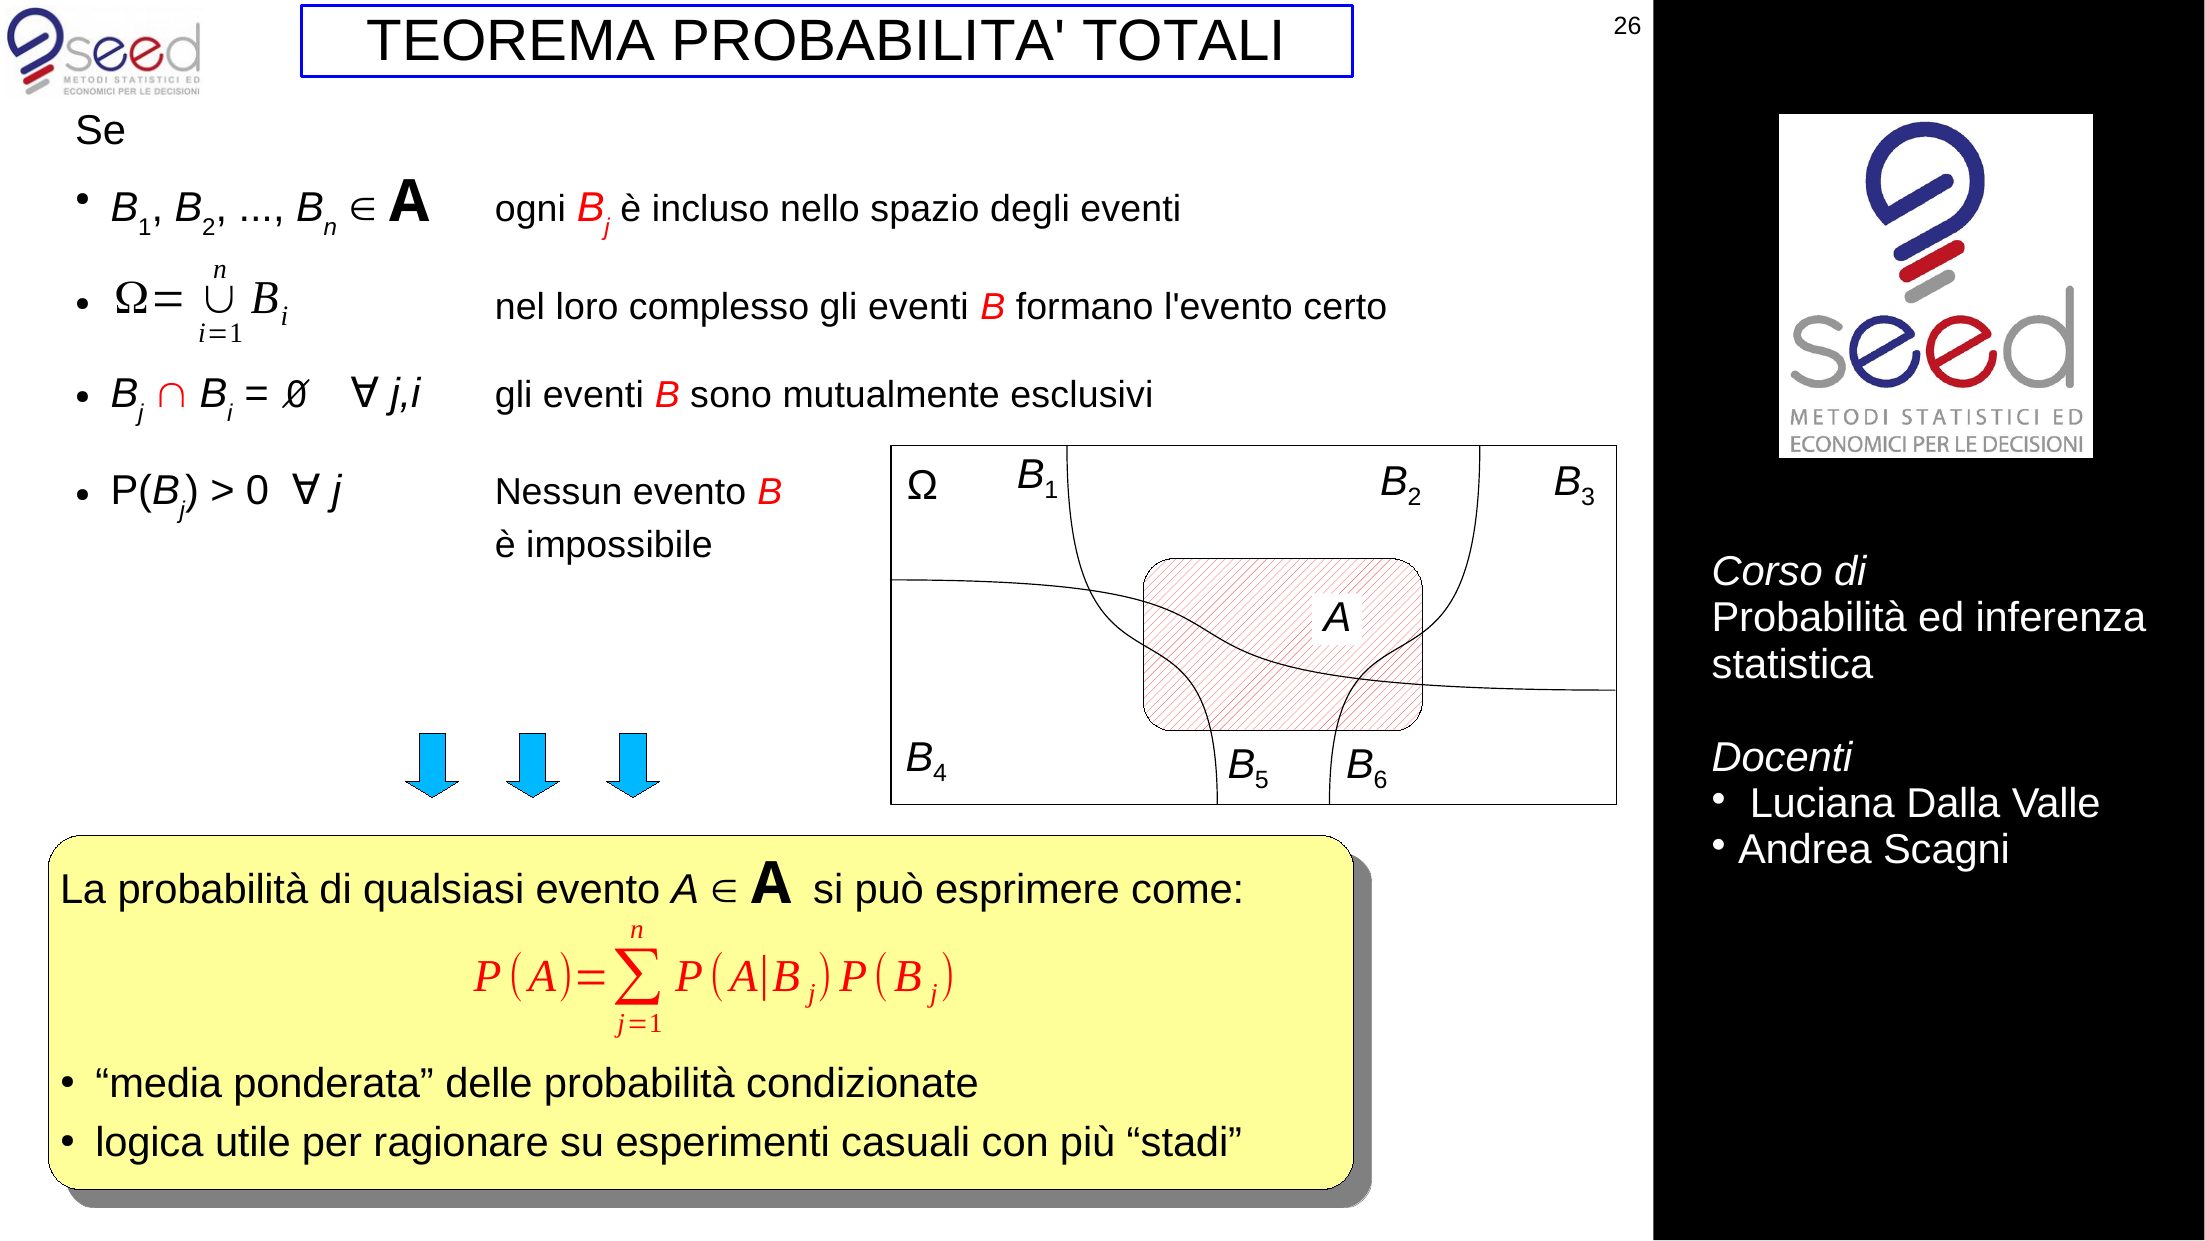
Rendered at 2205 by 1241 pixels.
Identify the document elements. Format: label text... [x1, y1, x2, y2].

chart [464, 913, 962, 1039]
text_box Se B1, B2, ..., Bn  A ogni Bj è incluso nello spazio degli eventi nel loro complesso gli eventi B formano l'evento certo Bj ∩ Bi = ∅ ∀ j,i gli eventi B sono mutualmente esclusivi P(Bj) > 0 ∀ j Nessun evento B è impossibile [75, 106, 1479, 659]
text_box A [1312, 593, 1362, 646]
text_box B5 [1227, 740, 1299, 814]
text_box [405, 733, 459, 798]
text_box [606, 733, 660, 798]
text_box TEOREMA PROBABILITA' TOTALI [301, 5, 1353, 77]
picture [1779, 114, 2093, 458]
text_box Se B1, B2, ..., Bn  A ogni Bj è incluso nello spazio degli eventi nel loro complesso gli eventi B formano l'evento certo Bj ∩ Bi = ∅ ∀ j,i gli eventi B sono mutualmente esclusivi P(Bj) > 0 ∀ j Nessun evento B è impossibile [892, 446, 1479, 659]
text_box [506, 733, 560, 798]
text_box [1143, 558, 1423, 731]
text_box B1 [1016, 450, 1088, 524]
text_box La probabilità di qualsiasi evento A  A si può esprimere come: “media ponderata” delle probabilità condizionate logica utile per ragionare su esperimenti casuali con più “stadi” [48, 835, 1354, 1190]
text_box B6 [1346, 740, 1417, 814]
text_box B2 [1380, 457, 1452, 531]
text_box B4 [905, 733, 977, 807]
picture [5, 5, 203, 98]
text_box B3 [1553, 457, 1625, 531]
chart [108, 253, 296, 348]
text_box Ω [906, 461, 939, 526]
